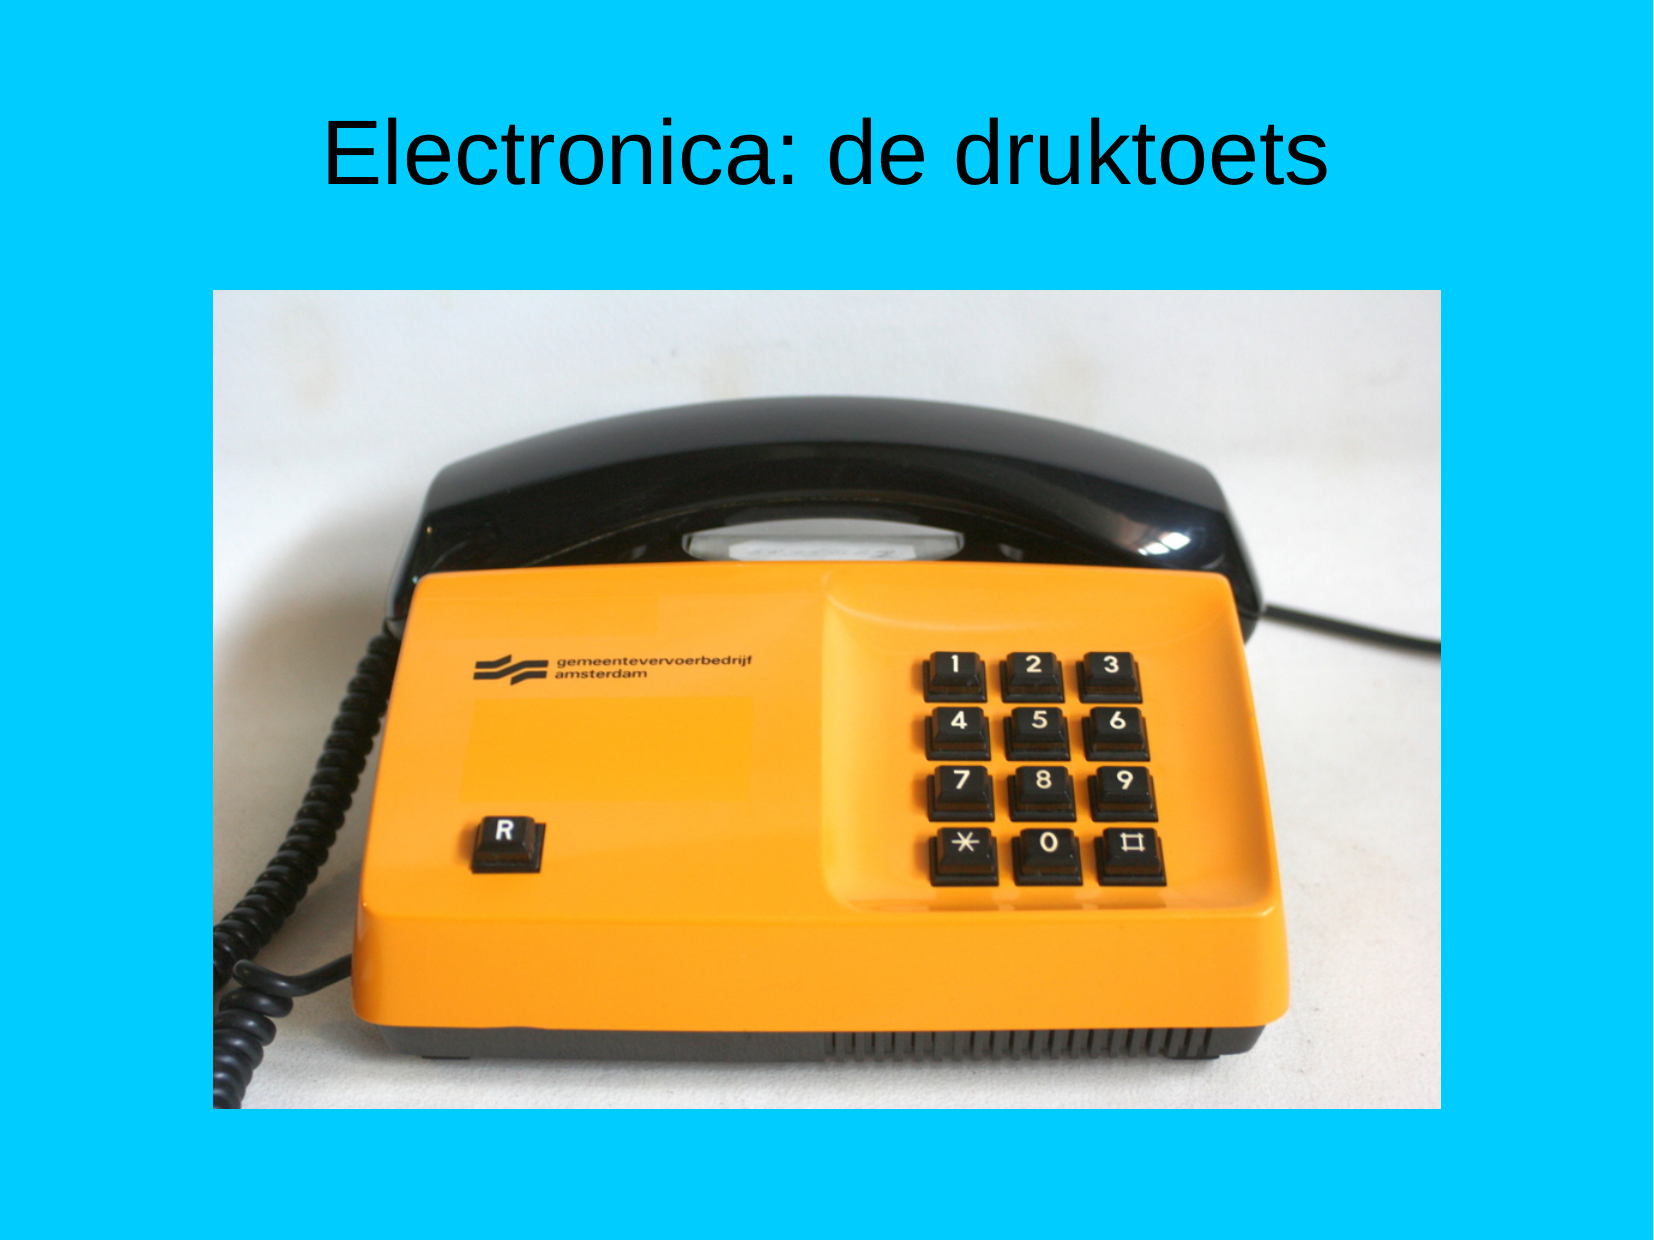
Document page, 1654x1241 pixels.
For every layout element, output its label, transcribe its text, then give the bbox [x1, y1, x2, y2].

picture [214, 291, 1440, 1108]
title Electronica: de druktoets [82, 49, 1571, 257]
